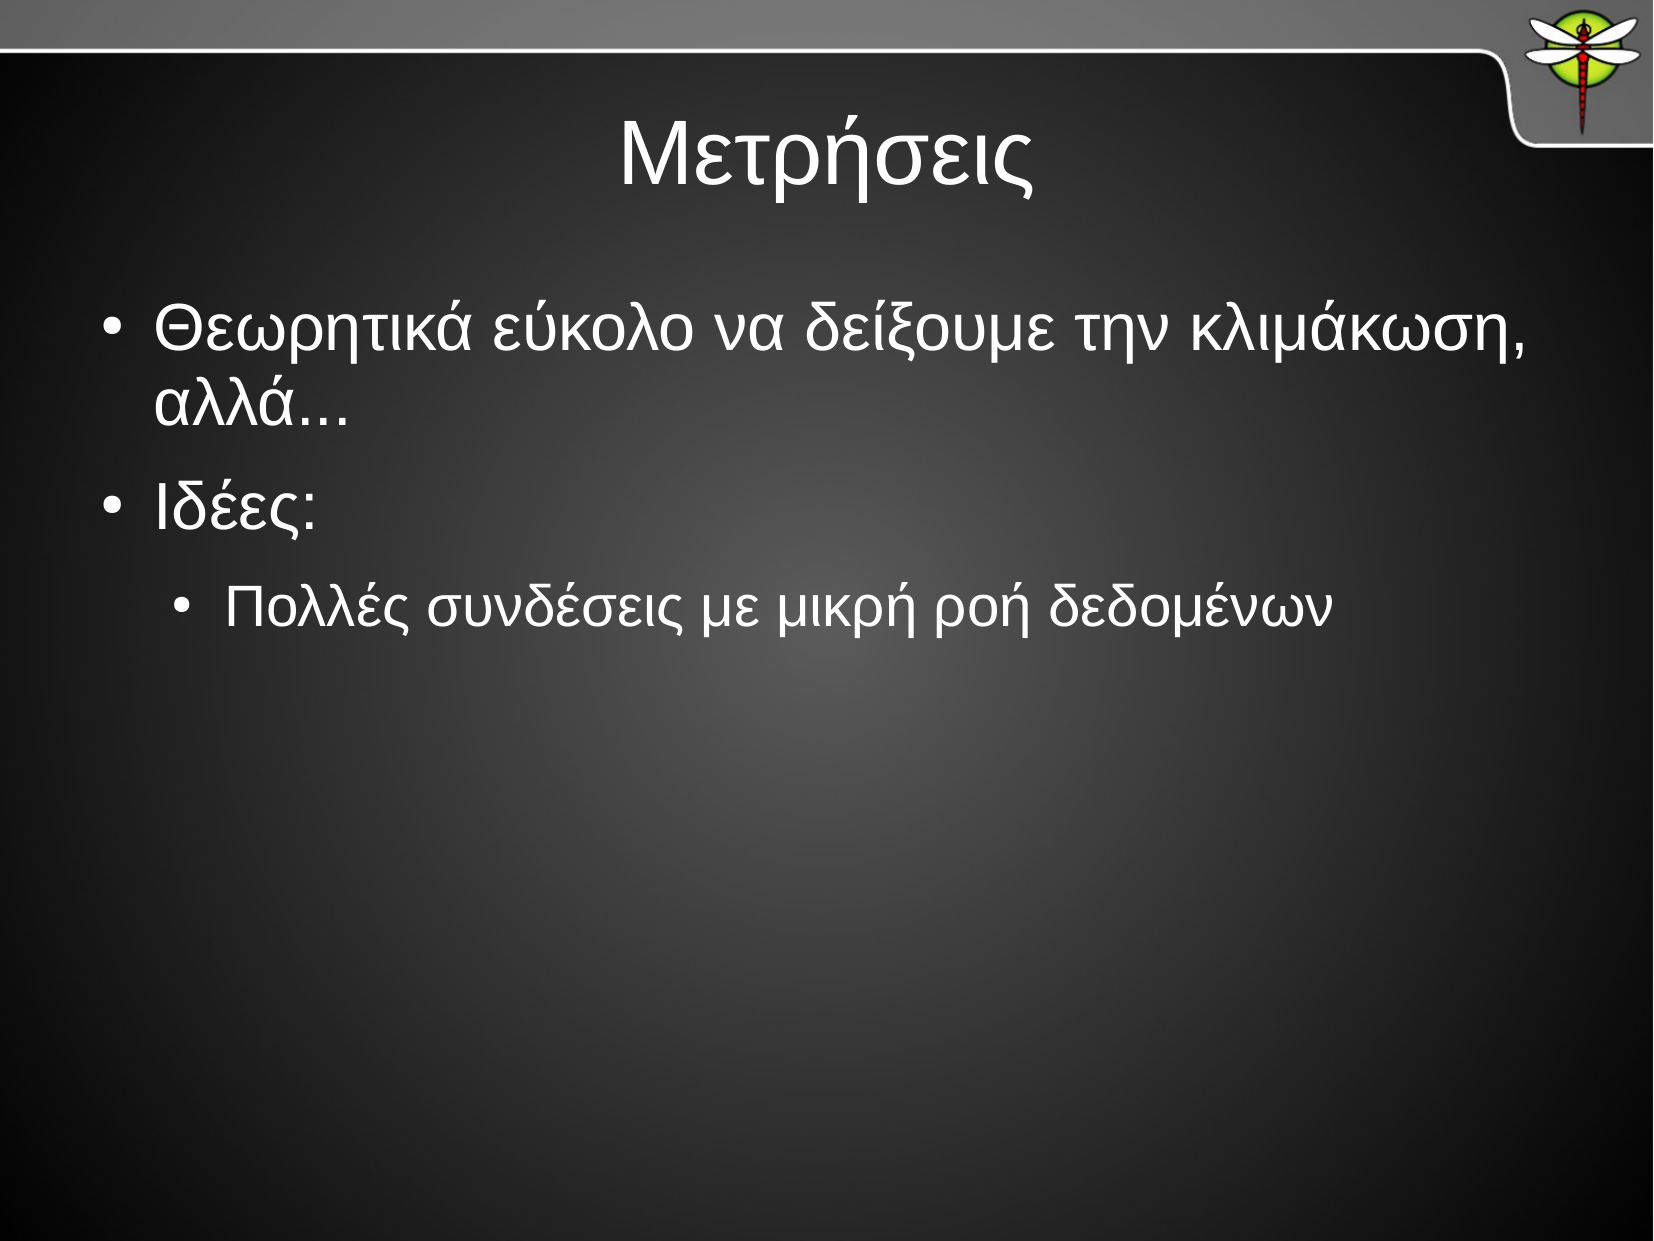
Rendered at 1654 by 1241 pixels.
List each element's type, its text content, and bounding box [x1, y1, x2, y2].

picture [0, 0, 1654, 1241]
title Μετρήσεις [82, 49, 1571, 257]
list Θεωρητικά εύκολο να δείξουμε την κλιμάκωση, αλλά... Ιδέες: Πολλές συνδέσεις με μικρή ροή δεδομένων [82, 290, 1571, 1109]
